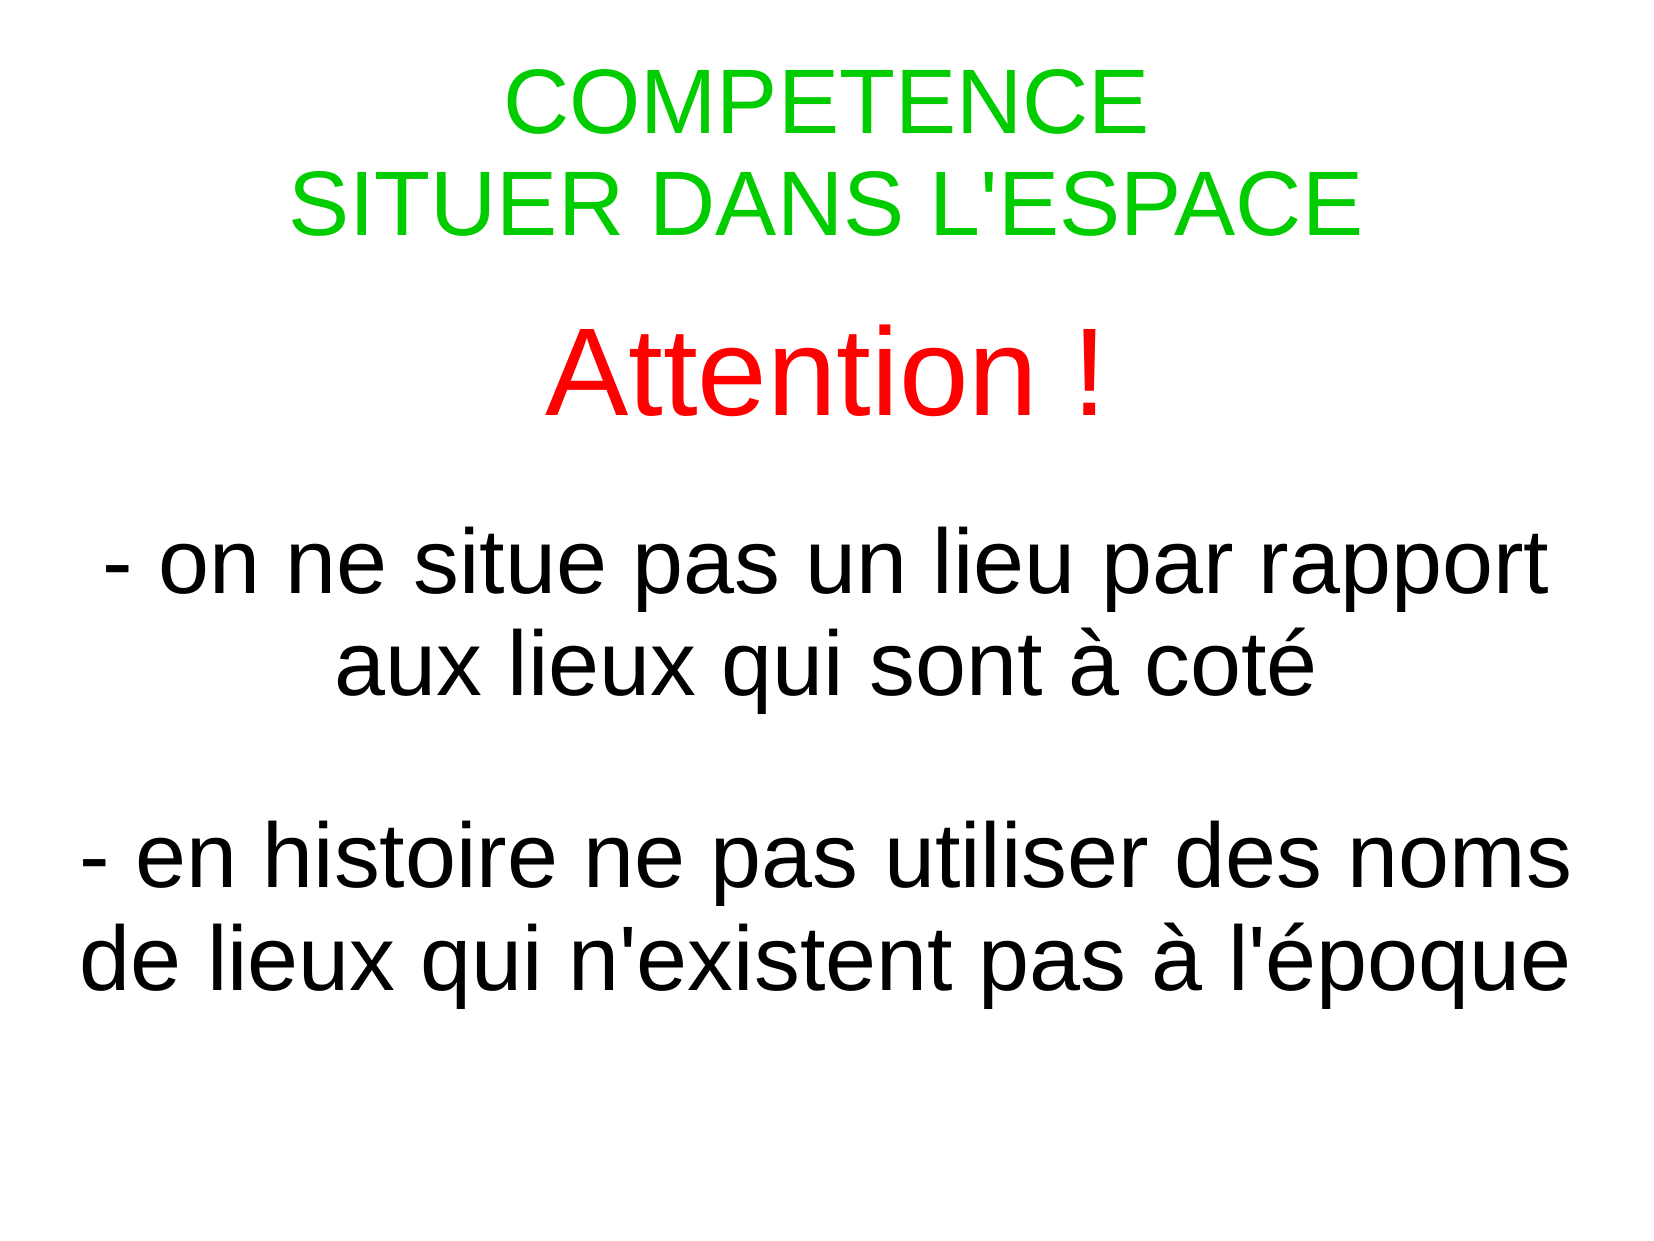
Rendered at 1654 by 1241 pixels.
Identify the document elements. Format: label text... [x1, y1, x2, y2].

title COMPETENCE SITUER DANS L'ESPACE [82, 49, 1571, 257]
text_box Attention ! [59, 295, 1595, 450]
text_box - en histoire ne pas utiliser des noms de lieux qui n'existent pas à l'époque [59, 797, 1595, 1018]
text_box - on ne situe pas un lieu par rapport aux lieux qui sont à coté [59, 502, 1595, 723]
